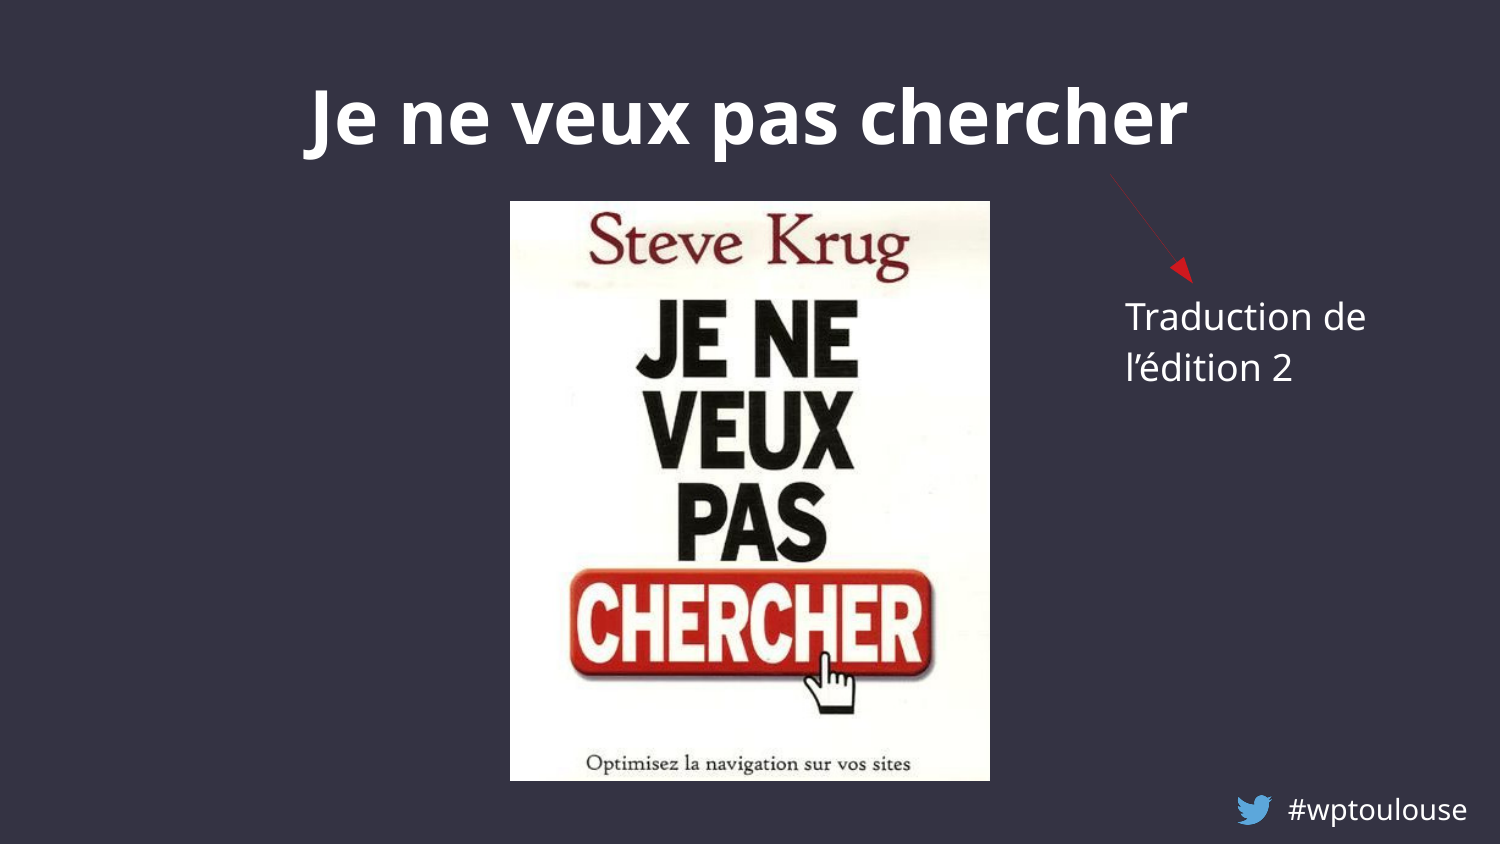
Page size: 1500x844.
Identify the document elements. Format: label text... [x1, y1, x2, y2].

text_box #wptoulouse [1272, 776, 1488, 832]
picture [1236, 795, 1273, 825]
picture [510, 201, 990, 781]
text_box Traduction de l’édition 2 [1110, 283, 1418, 414]
title Je ne veux pas chercher [75, 33, 1425, 175]
